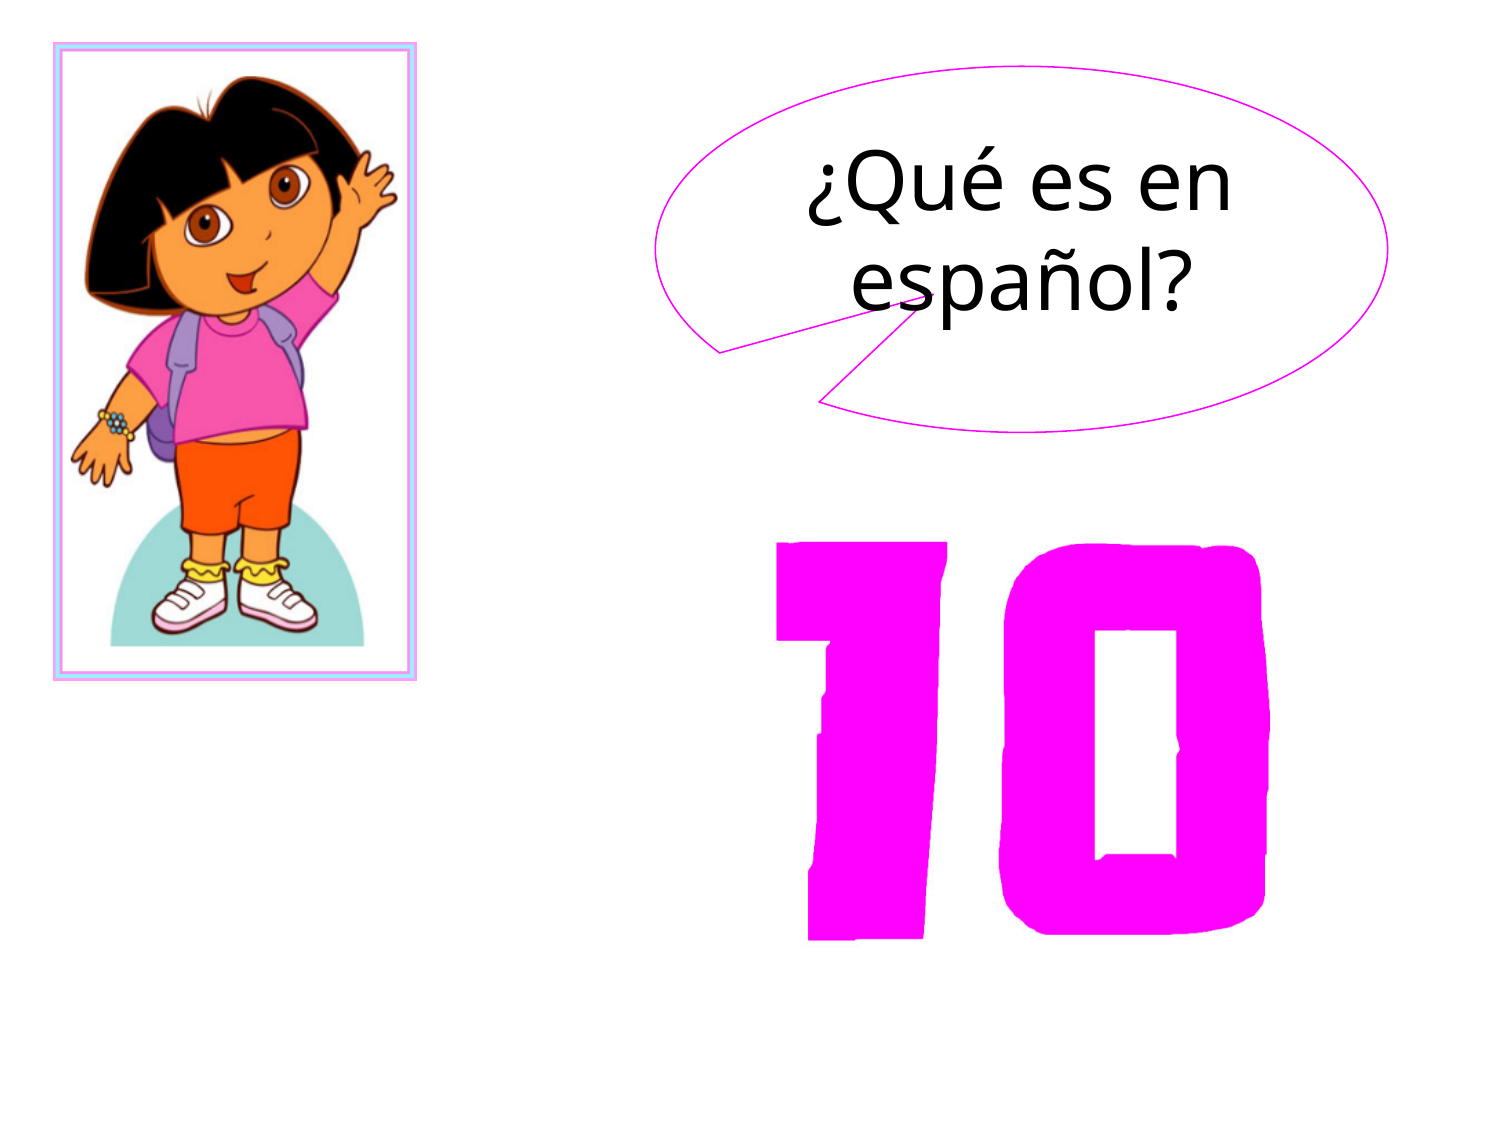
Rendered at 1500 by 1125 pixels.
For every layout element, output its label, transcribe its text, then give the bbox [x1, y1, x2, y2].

text_box ¿Qué es en español? [655, 66, 1388, 433]
picture [750, 456, 1300, 1006]
picture [53, 42, 417, 681]
